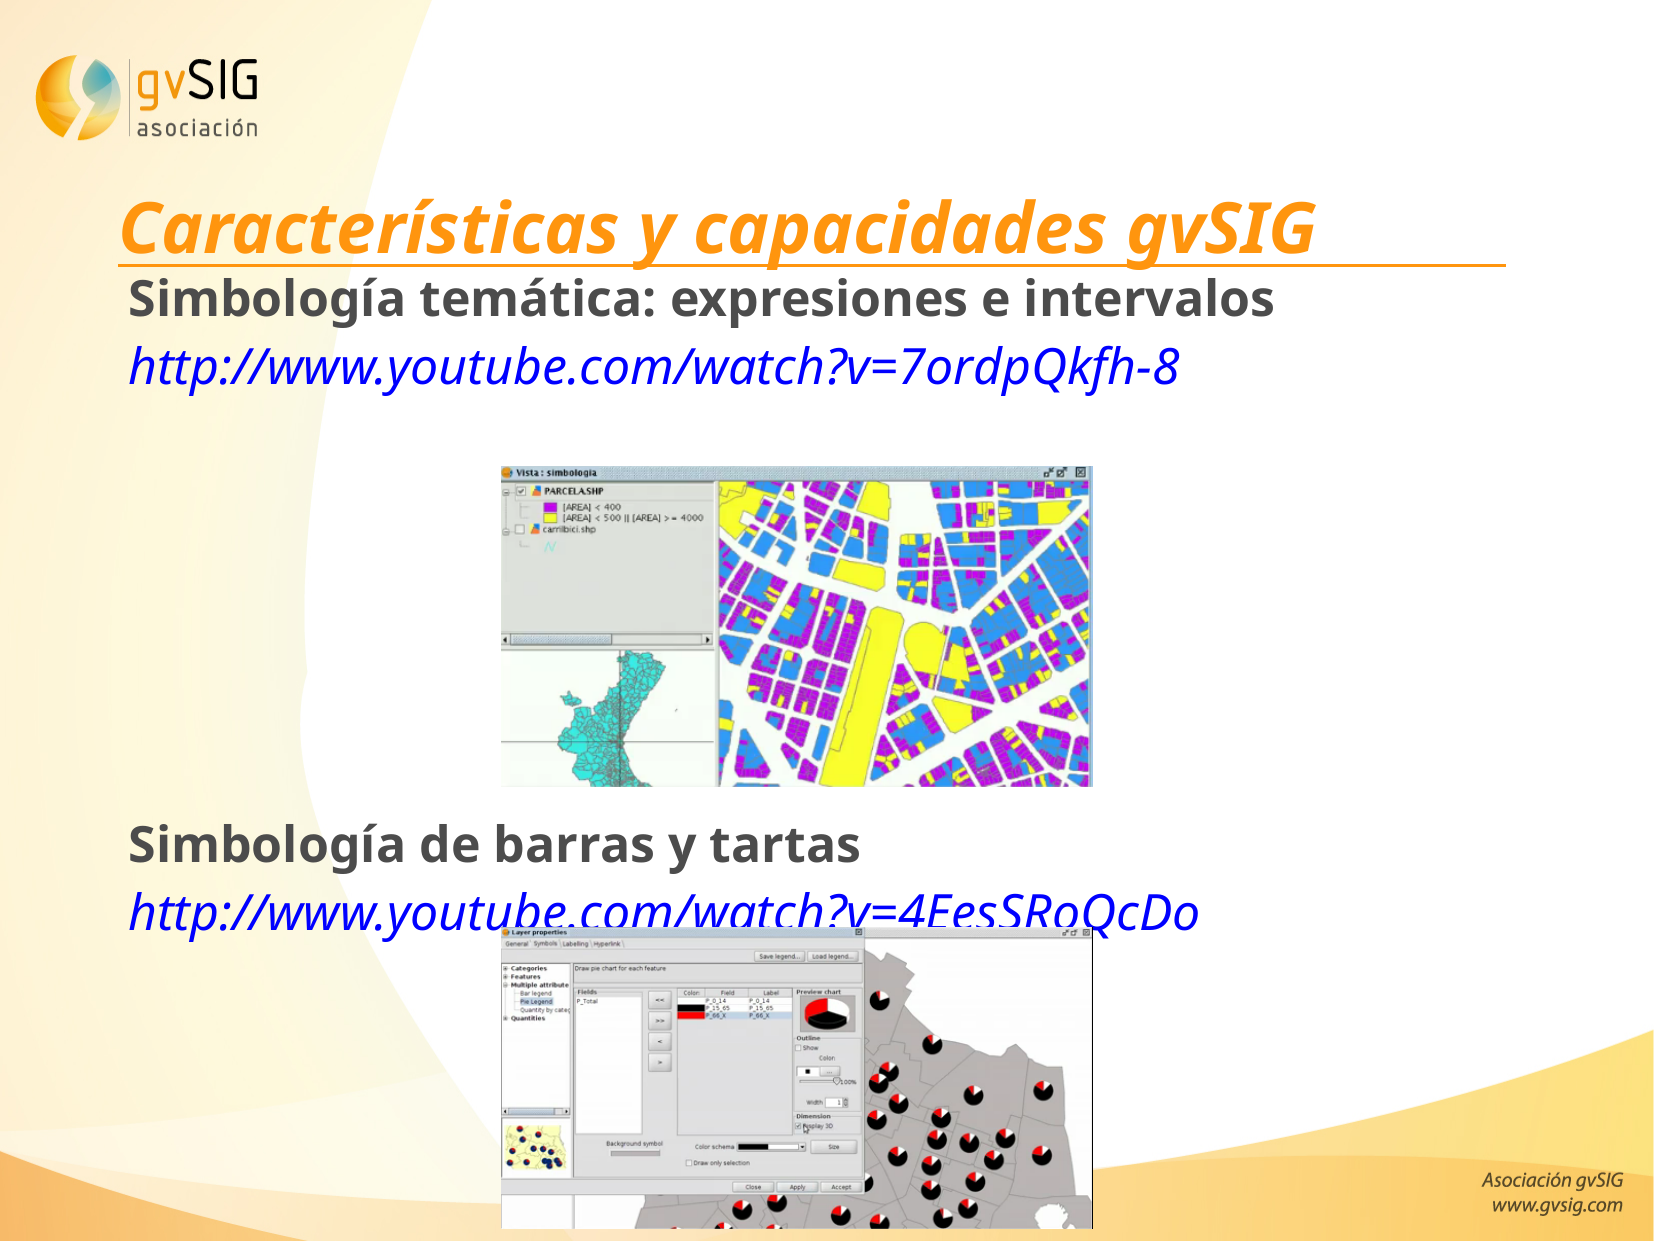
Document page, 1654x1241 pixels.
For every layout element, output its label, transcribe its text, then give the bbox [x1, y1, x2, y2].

text_box Simbología temática: expresiones e intervalos http://www.youtube.com/watch?v=7ordpQkfh-8 Simbología de barras y tartas http://www.youtube.com/watch?v=4EesSRoQcDo [128, 283, 1359, 925]
picture [0, 0, 1654, 1241]
title Características y capacidades gvSIG [118, 177, 1654, 276]
